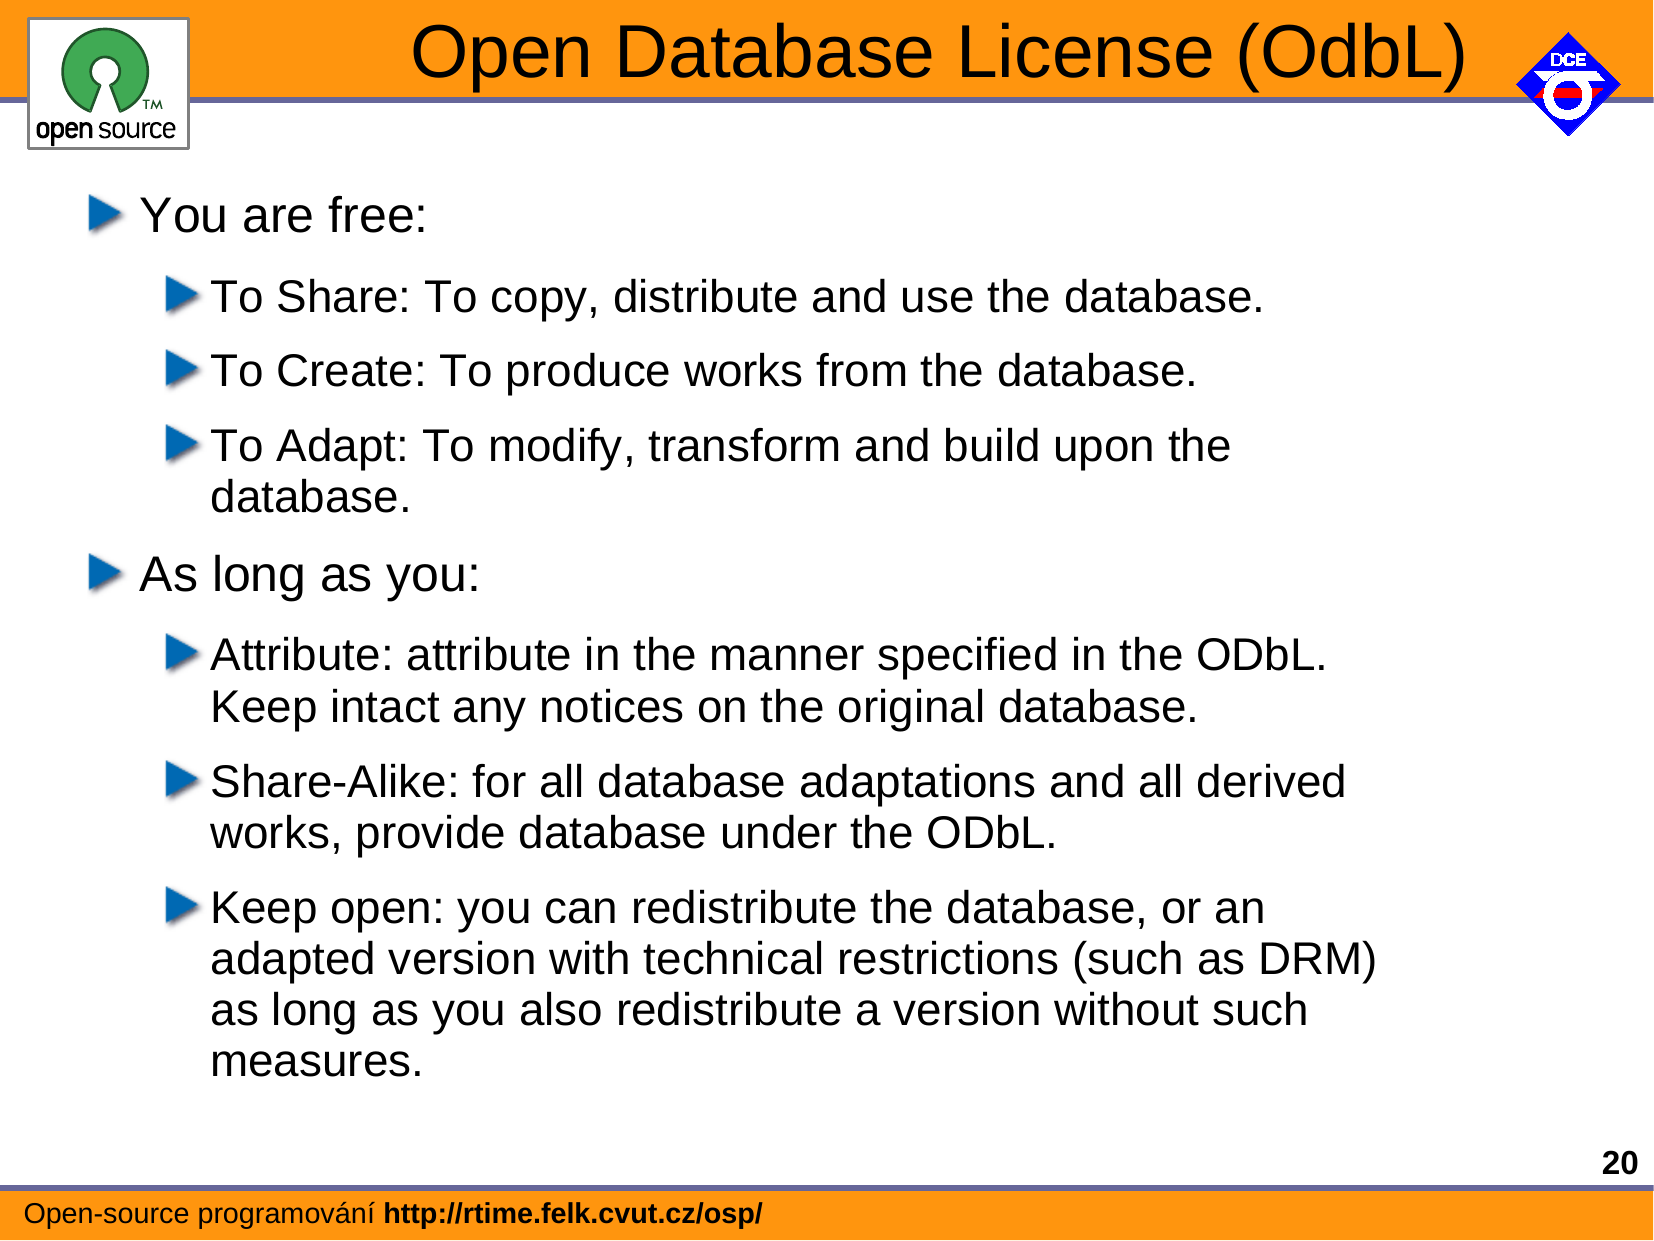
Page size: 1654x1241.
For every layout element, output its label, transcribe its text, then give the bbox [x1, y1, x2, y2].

list You are free: To Share: To copy, distribute and use the database. To Create: To produce works from the database. To Adapt: To modify, transform and build upon the database. As long as you: Attribute: attribute in the manner specified in the ODbL. Keep intact any notices on the original database. Share-Alike: for all database adaptations and all derived works, provide database under the ODbL. Keep open: you can redistribute the database, or an adapted version with technical restrictions (such as DRM) as long as you also redistribute a version without such measures. [68, 187, 1426, 1182]
title Open Database License (OdbL) [178, 4, 1631, 98]
